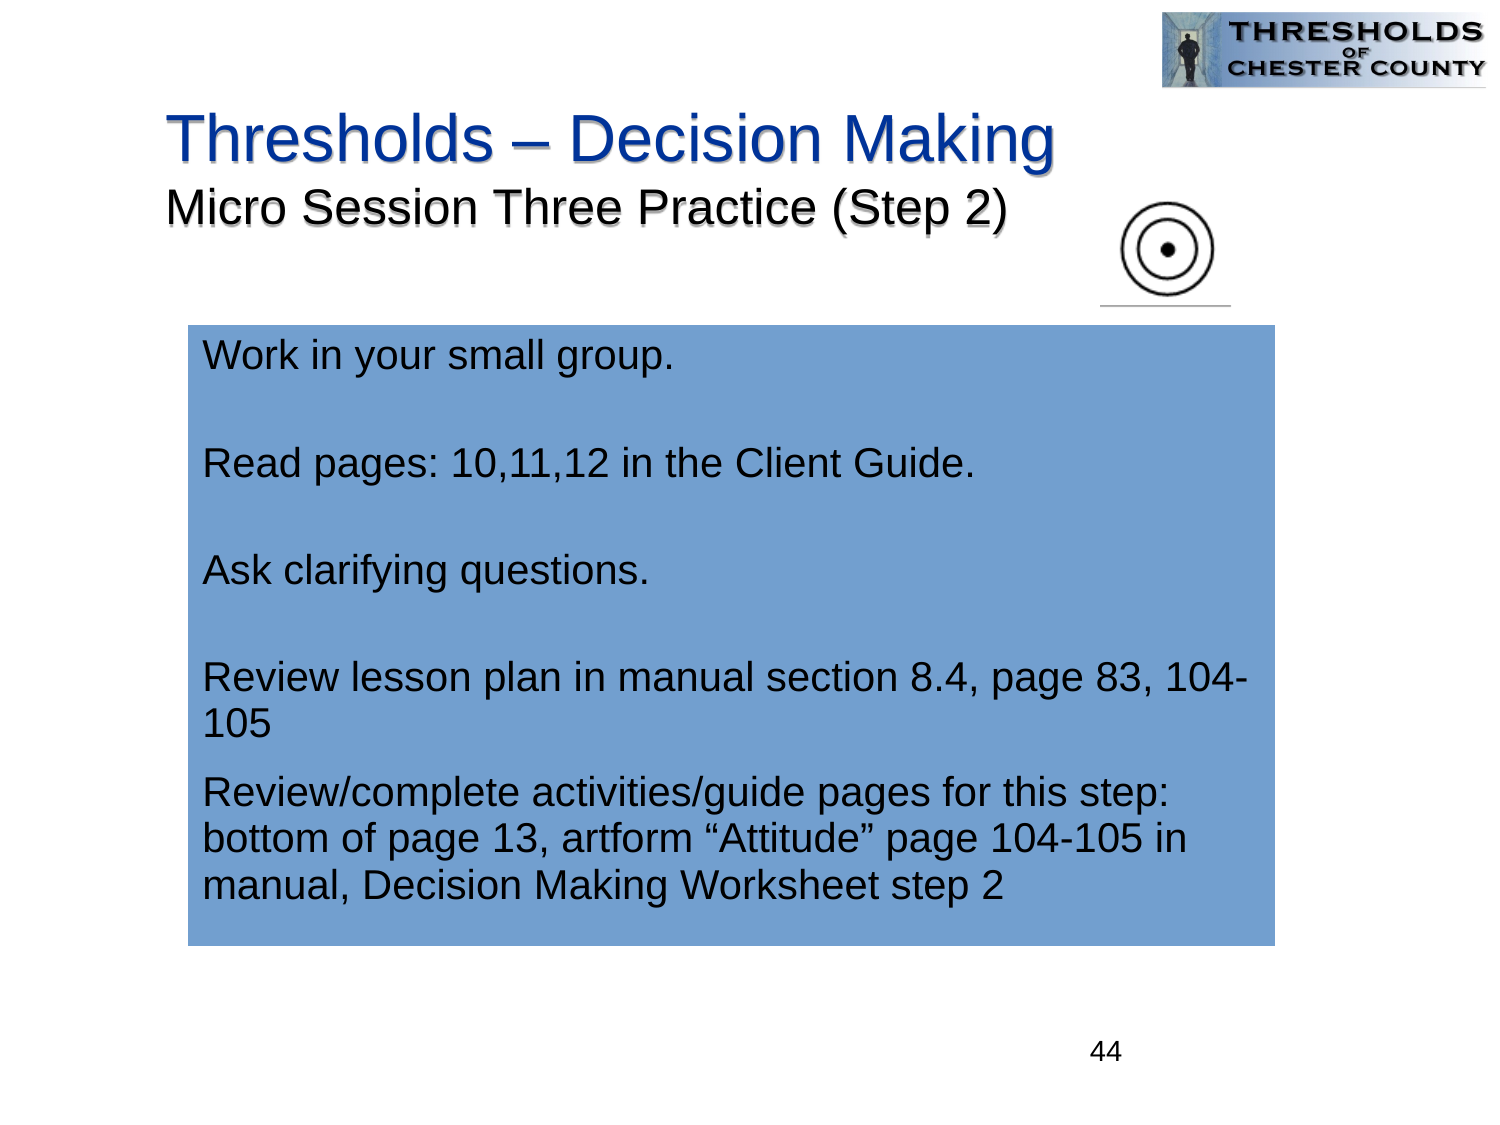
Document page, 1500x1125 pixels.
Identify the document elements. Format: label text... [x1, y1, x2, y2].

table_header Work in your small group. [188, 325, 1275, 432]
text_box 44 [1074, 1025, 1388, 1101]
table_cell Ask clarifying questions. [188, 539, 1275, 646]
table_cell Review lesson plan in manual section 8.4, page 83, 104-105 [188, 646, 1275, 761]
table_cell Read pages: 10,11,12 in the Client Guide. [188, 432, 1275, 539]
picture [1100, 200, 1233, 305]
title Thresholds – Decision Making Micro Session Three Practice (Step 2) [150, 87, 1388, 238]
table_cell Review/complete activities/guide pages for this step: bottom of page 13, artform “Attitude” page 104-105 in manual, Decision Making Worksheet step 2 [188, 761, 1275, 946]
